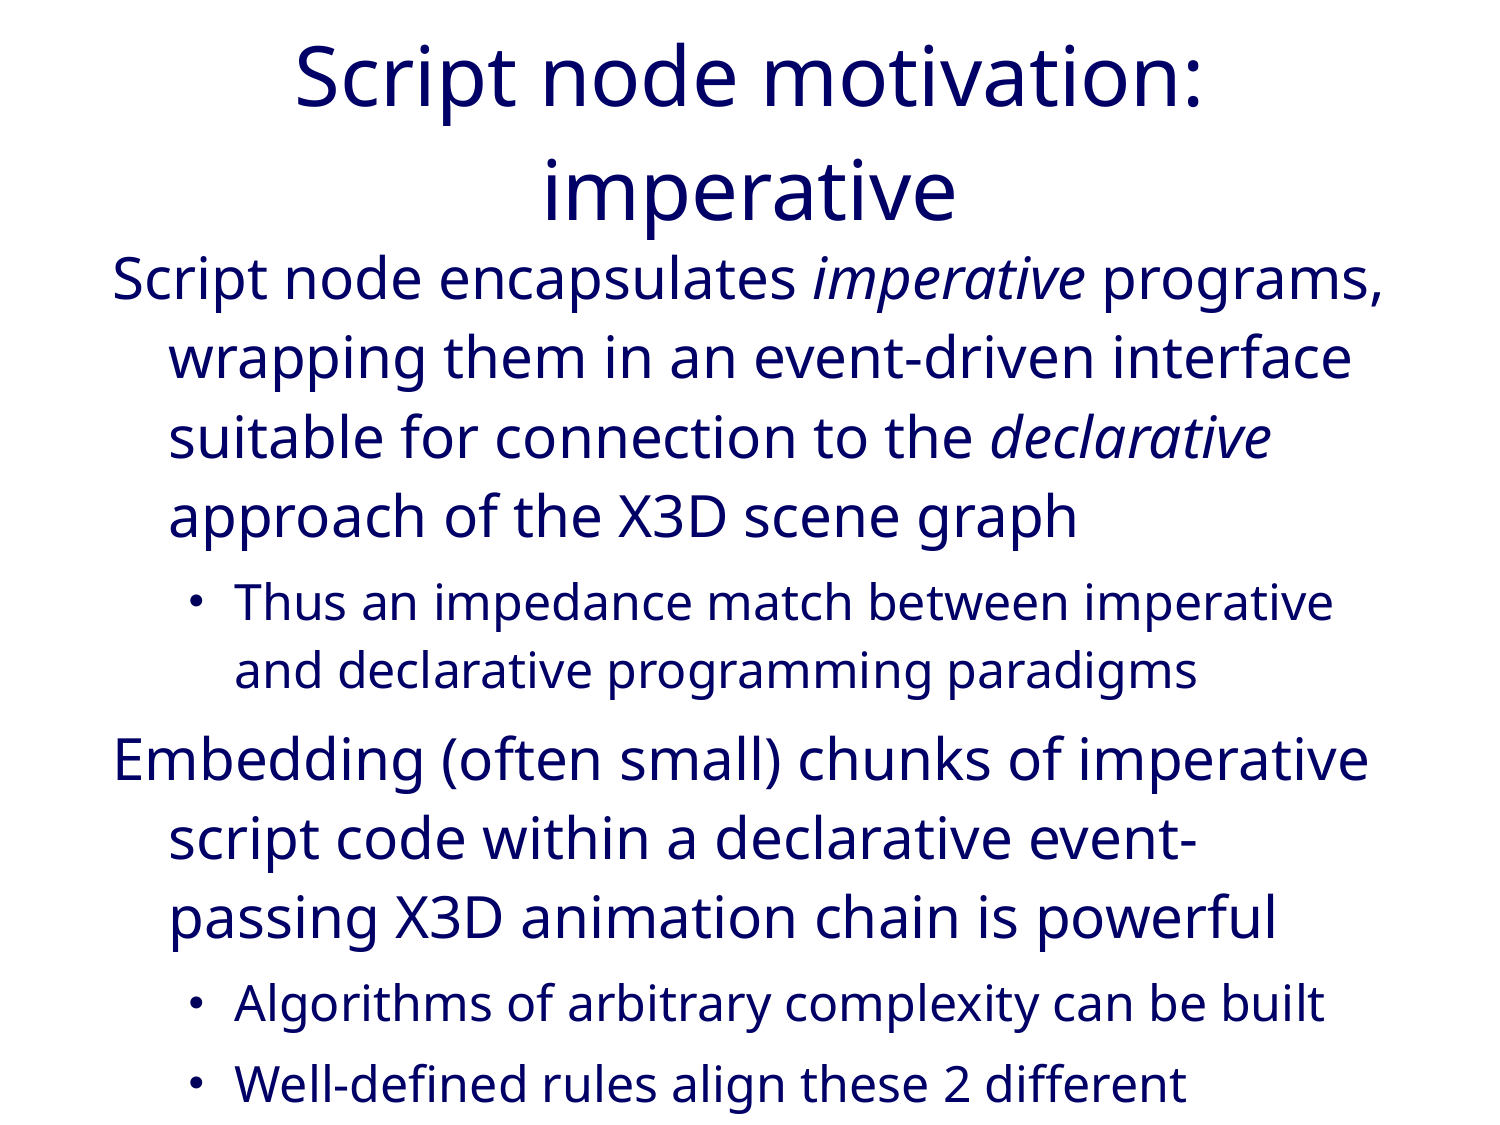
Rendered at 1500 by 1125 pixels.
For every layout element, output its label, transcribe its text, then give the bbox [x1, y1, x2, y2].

title Script node motivation: imperative [112, 44, 1388, 218]
list Script node encapsulates imperative programs, wrapping them in an event-driven interface suitable for connection to the declarative approach of the X3D scene graph Thus an impedance match between imperative and declarative programming paradigms Embedding (often small) chunks of imperative script code within a declarative event-passing X3D animation chain is powerful Algorithms of arbitrary complexity can be built Well-defined rules align these 2 different paradigms Similar motivations for HTML use of JavaScript [112, 237, 1388, 1096]
